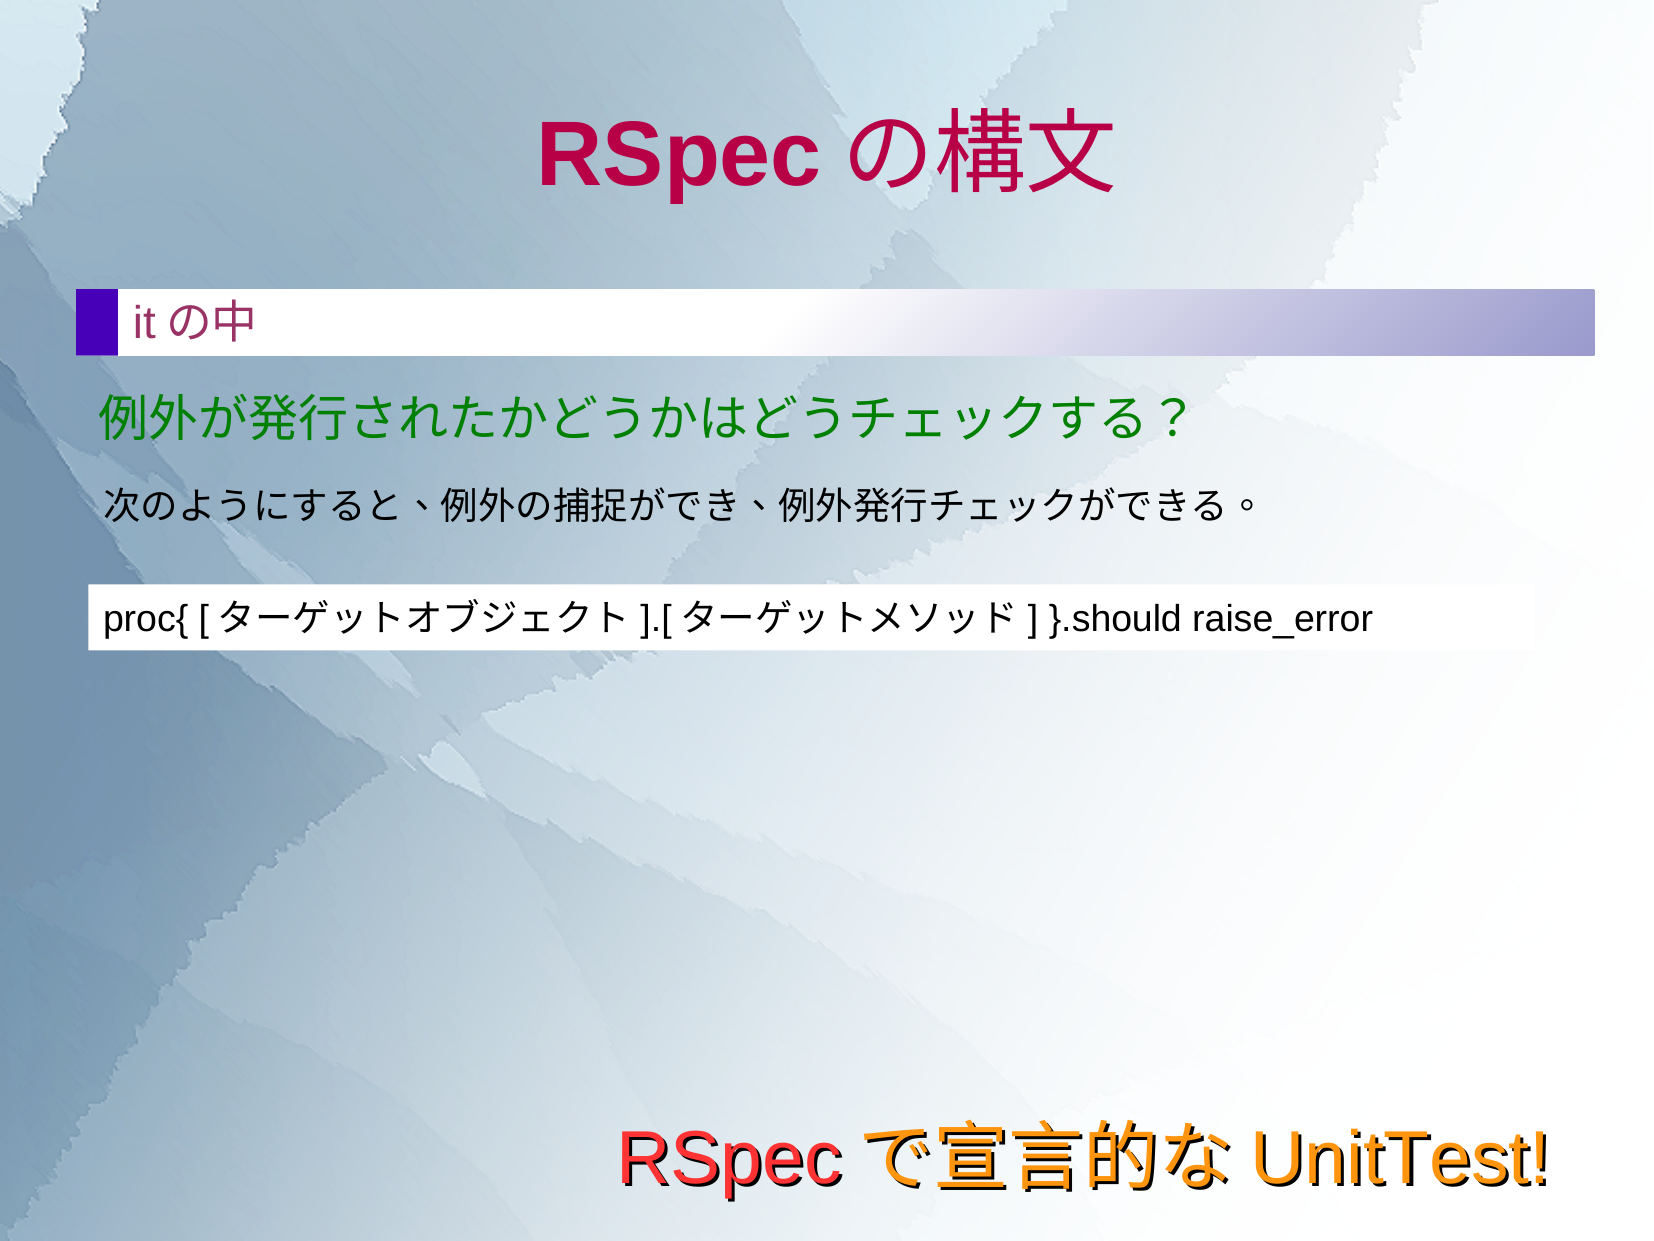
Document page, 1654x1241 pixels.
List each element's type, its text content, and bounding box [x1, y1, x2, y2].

text_box 次のようにすると、例外の捕捉ができ、例外発行チェックができる。 [88, 472, 1292, 538]
text_box RSpecで宣言的なUnitTest! [561, 1107, 1566, 1207]
text_box 例外が発行されたかどうかはどうチェックする？ [83, 383, 1241, 455]
text_box proc{ [ターゲットオブジェクト].[ターゲットメソッド] }.should raise_error [88, 584, 1536, 650]
text_box itの中 [118, 289, 1595, 356]
picture [0, 0, 1654, 1241]
title RSpecの構文 [83, 57, 1572, 250]
